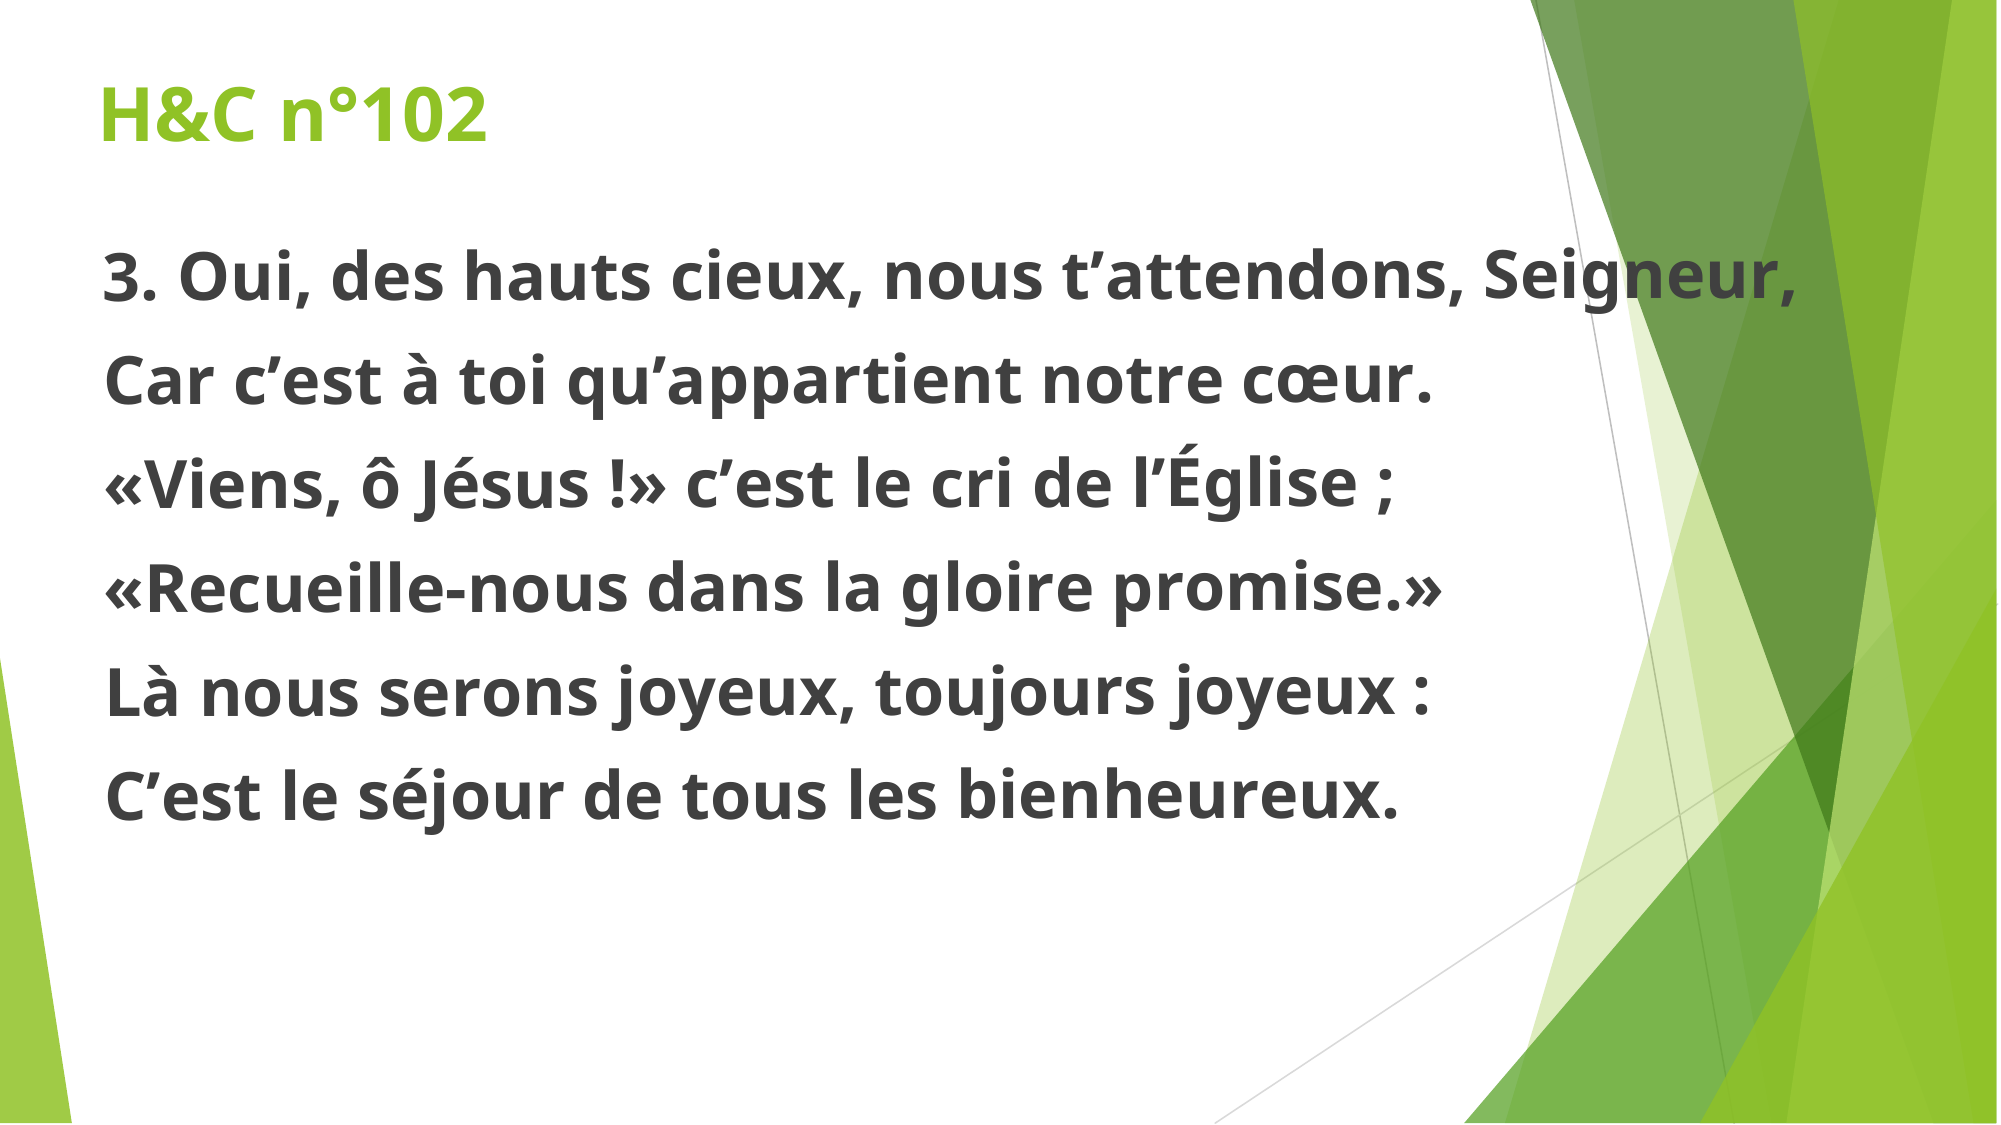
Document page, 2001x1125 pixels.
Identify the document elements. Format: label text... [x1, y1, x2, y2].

text_box 3. Oui, des hauts cieux, nous t’attendons, Seigneur, Car c’est à toi qu’appartient notre cœur. «Viens, ô Jésus !» c’est le cri de l’Église ; «Recueille-nous dans la gloire promise.» Là nous serons joyeux, toujours joyeux : C’est le séjour de tous les bienheureux. [87, 209, 1974, 1082]
text_box H&C n°102 [82, 59, 674, 166]
